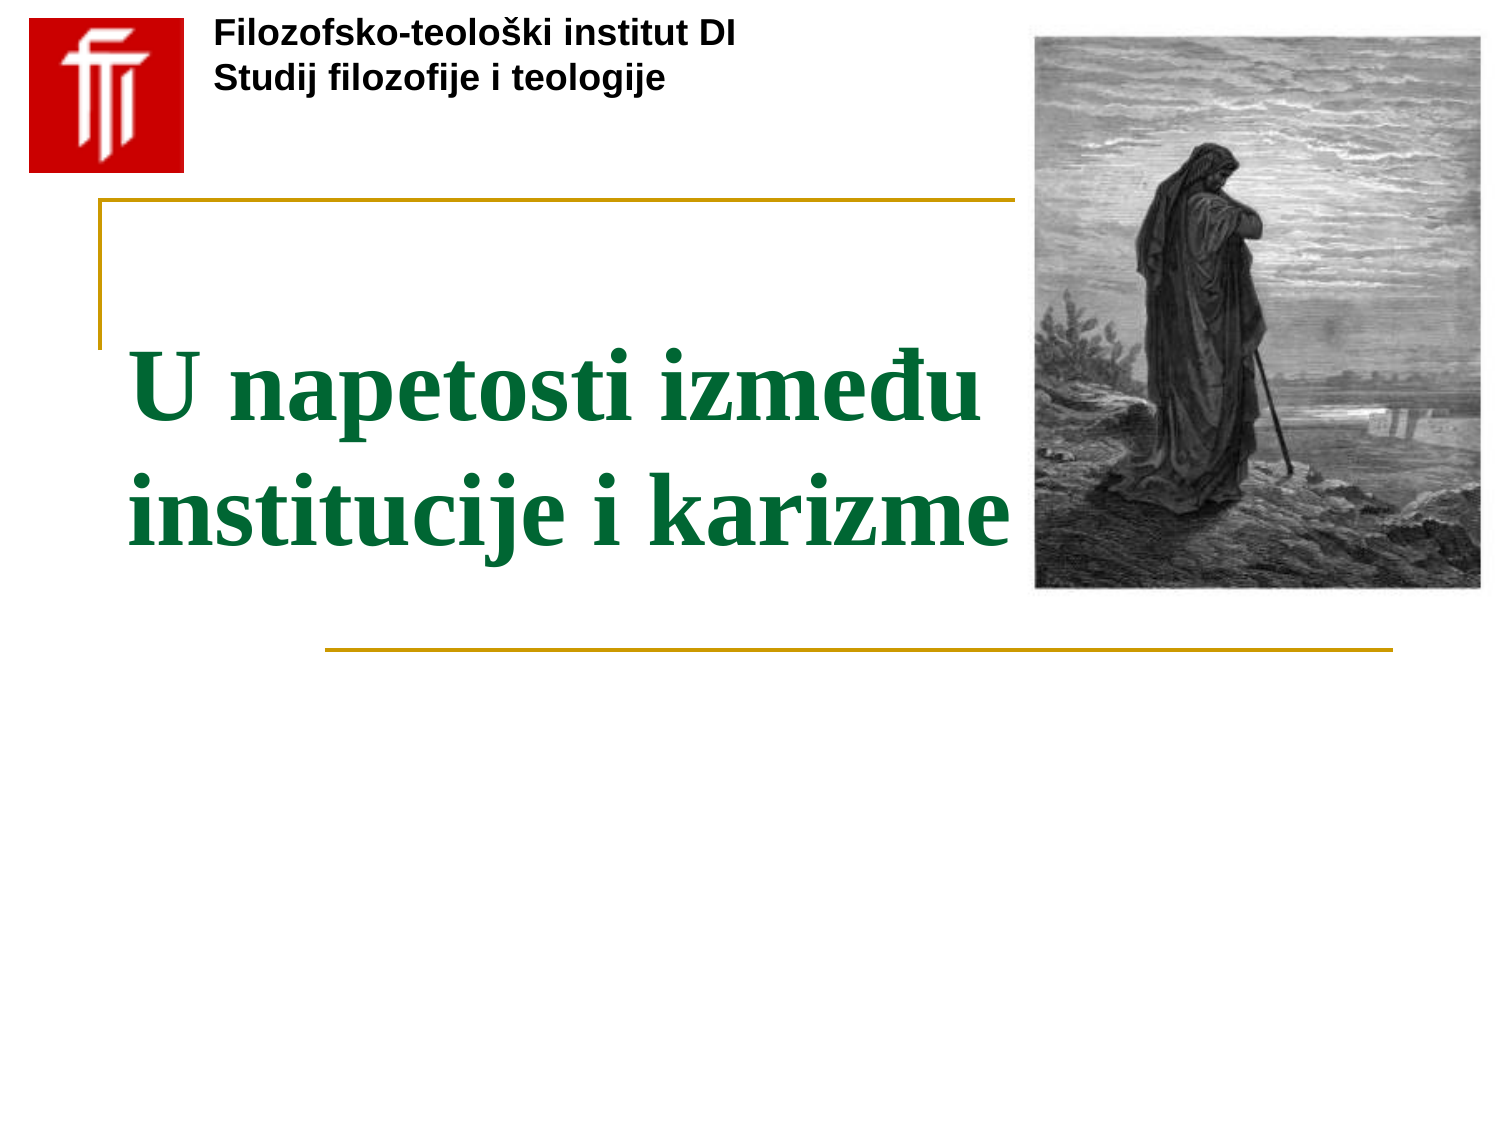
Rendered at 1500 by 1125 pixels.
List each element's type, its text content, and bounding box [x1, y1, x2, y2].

title U napetosti između institucije i karizme [112, 290, 1015, 591]
picture [1015, 0, 1500, 646]
picture [29, 18, 184, 173]
text_box Filozofsko-teološki institut DI Studij filozofije i teologije [198, 0, 963, 106]
